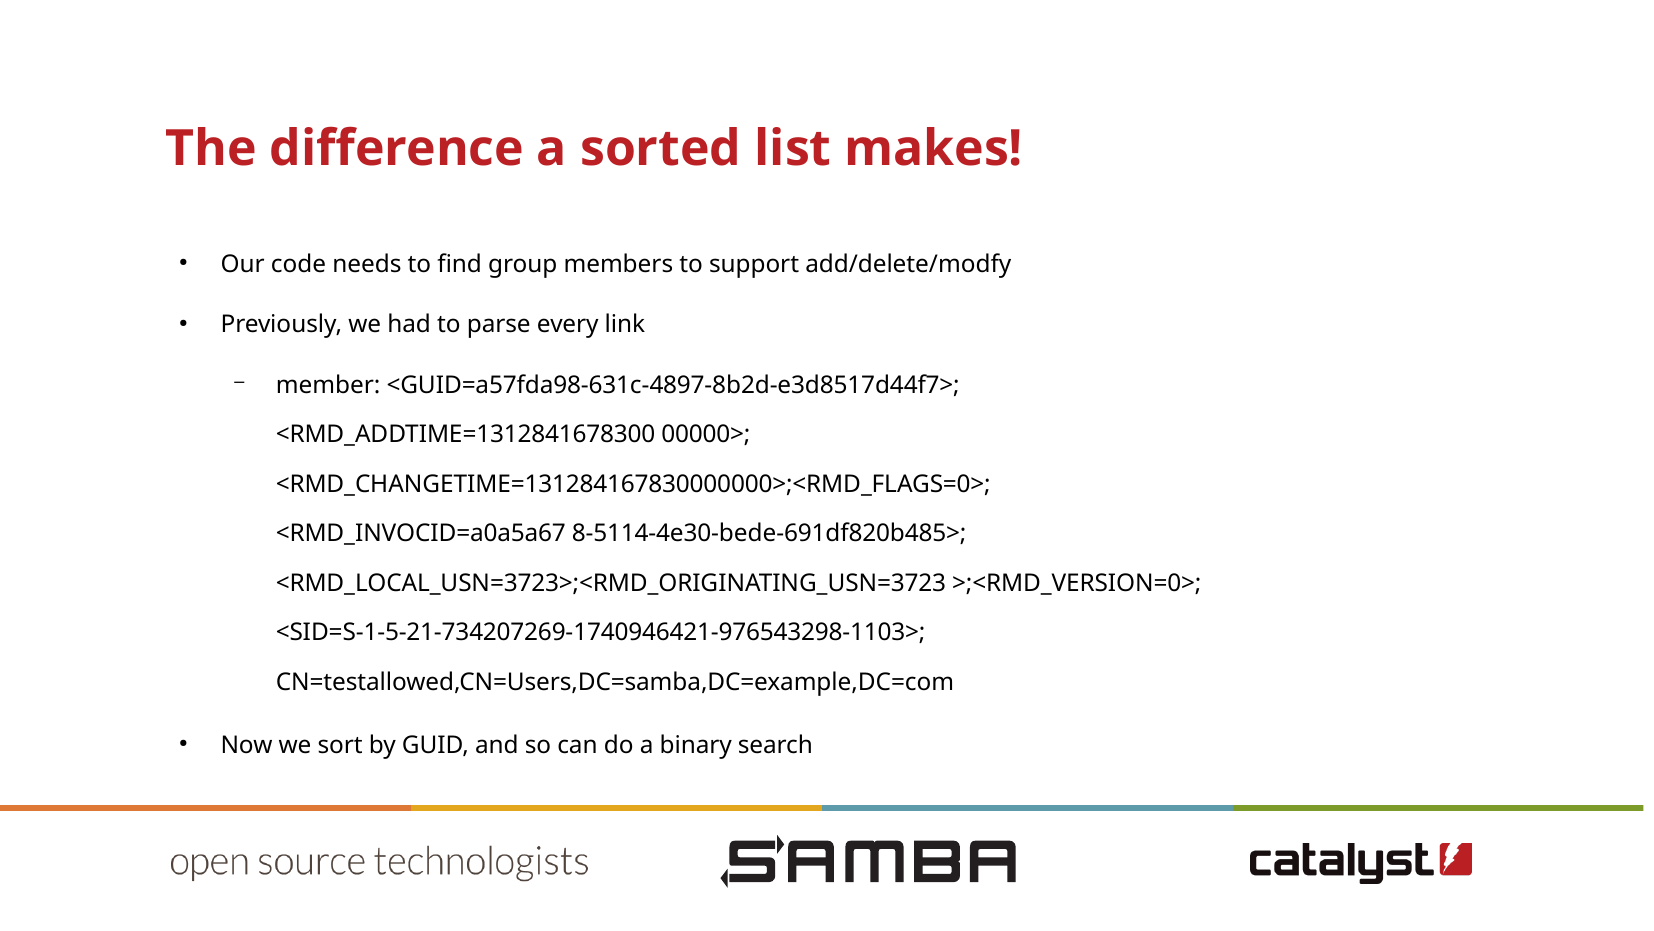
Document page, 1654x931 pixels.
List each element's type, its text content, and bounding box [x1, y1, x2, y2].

title The difference a sorted list makes! [165, 68, 1489, 224]
list Our code needs to find group members to support add/delete/modfy Previously, we had to parse every link member: <GUID=a57fda98-631c-4897-8b2d-e3d8517d44f7>; <RMD_ADDTIME=1312841678300 00000>; <RMD_CHANGETIME=131284167830000000>;<RMD_FLAGS=0>; <RMD_INVOCID=a0a5a67 8-5114-4e30-bede-691df820b485>; <RMD_LOCAL_USN=3723>;<RMD_ORIGINATING_USN=3723 >;<RMD_VERSION=0>; <SID=S-1-5-21-734207269-1740946421-976543298-1103>; CN=testallowed,CN=Users,DC=samba,DC=example,DC=com Now we sort by GUID, and so can do a binary search [165, 230, 1489, 770]
picture [0, 805, 1644, 884]
